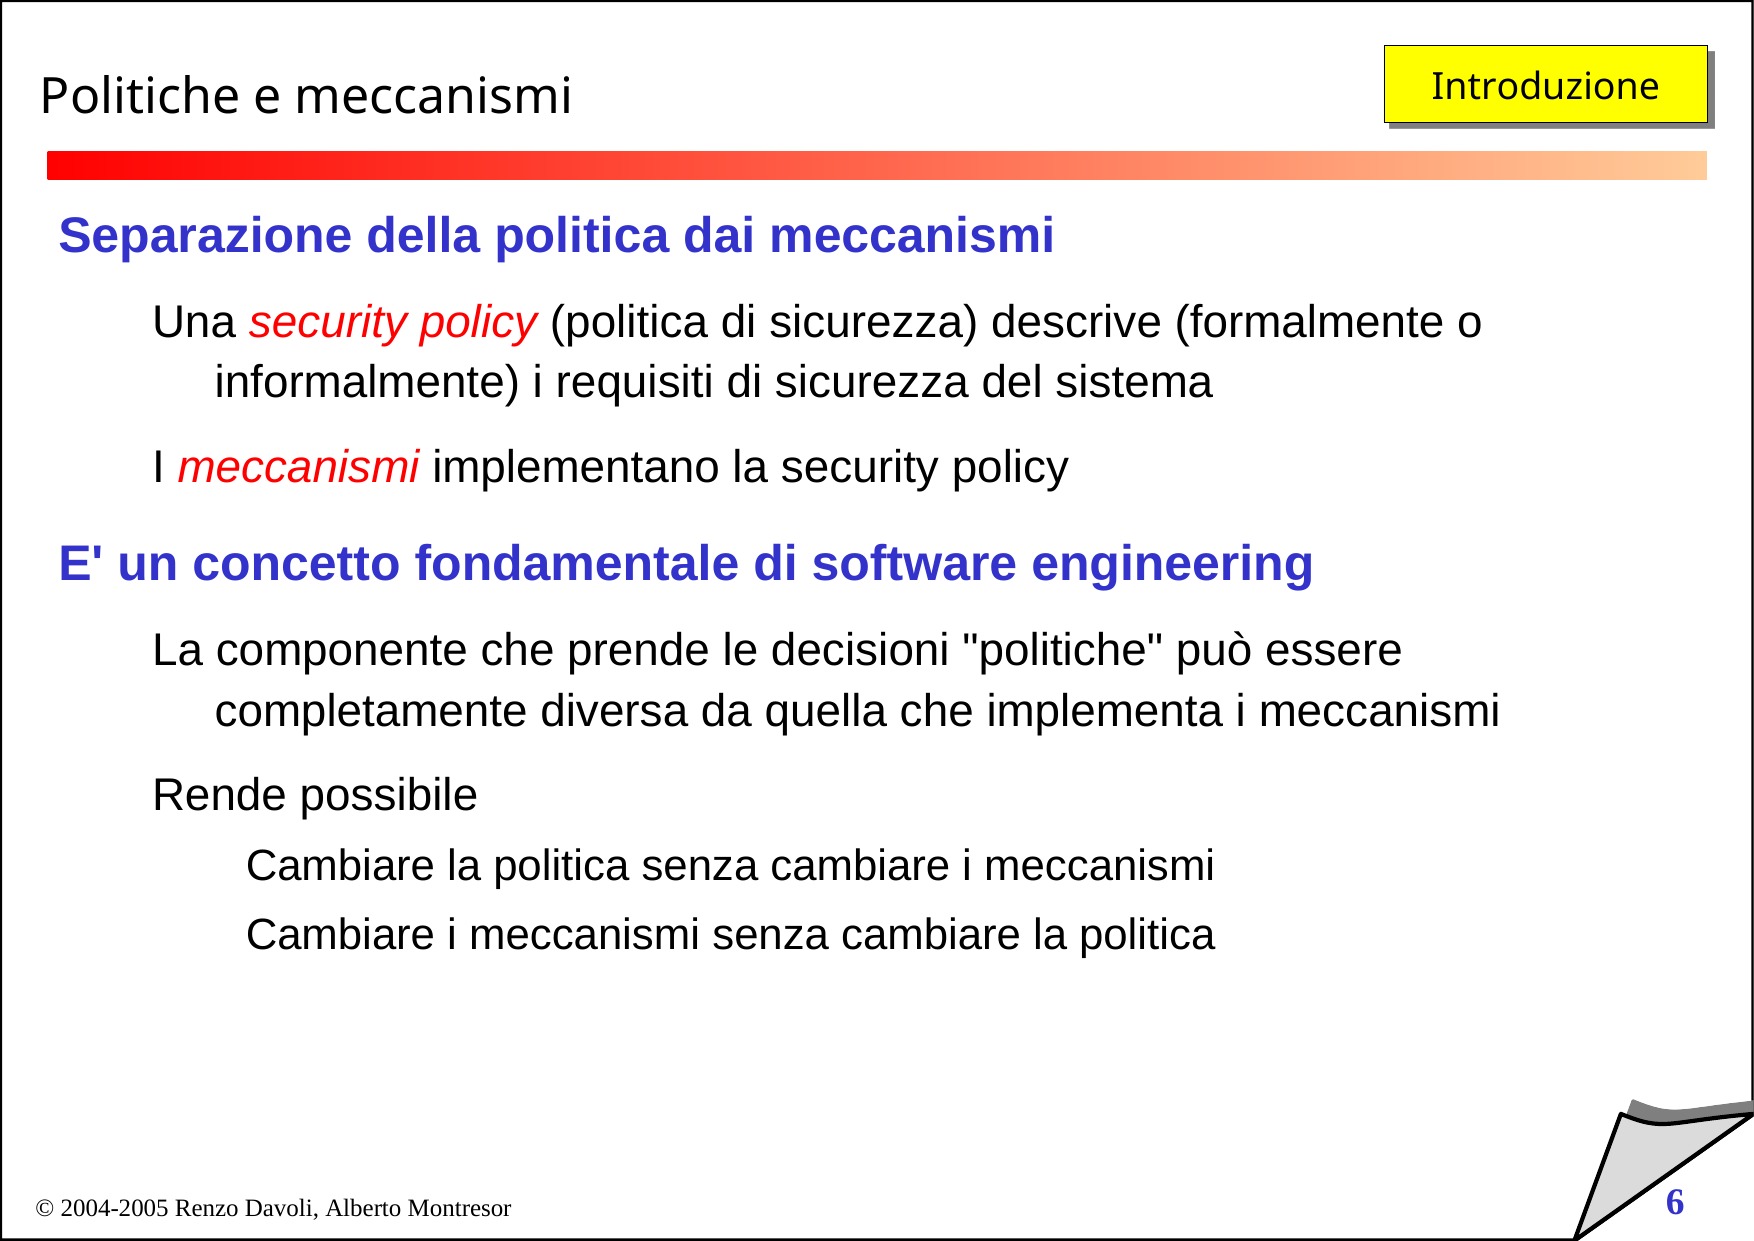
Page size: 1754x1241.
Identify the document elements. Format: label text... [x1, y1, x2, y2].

list Separazione della politica dai meccanismi Una security policy (politica di sicurezza) descrive (formalmente o informalmente) i requisiti di sicurezza del sistema I meccanismi implementano la security policy E' un concetto fondamentale di software engineering La componente che prende le decisioni "politiche" può essere completamente diversa da quella che implementa i meccanismi Rende possibile Cambiare la politica senza cambiare i meccanismi Cambiare i meccanismi senza cambiare la politica [58, 206, 1695, 1084]
text_box Introduzione [1384, 45, 1708, 123]
title Politiche e meccanismi [40, 49, 1713, 144]
